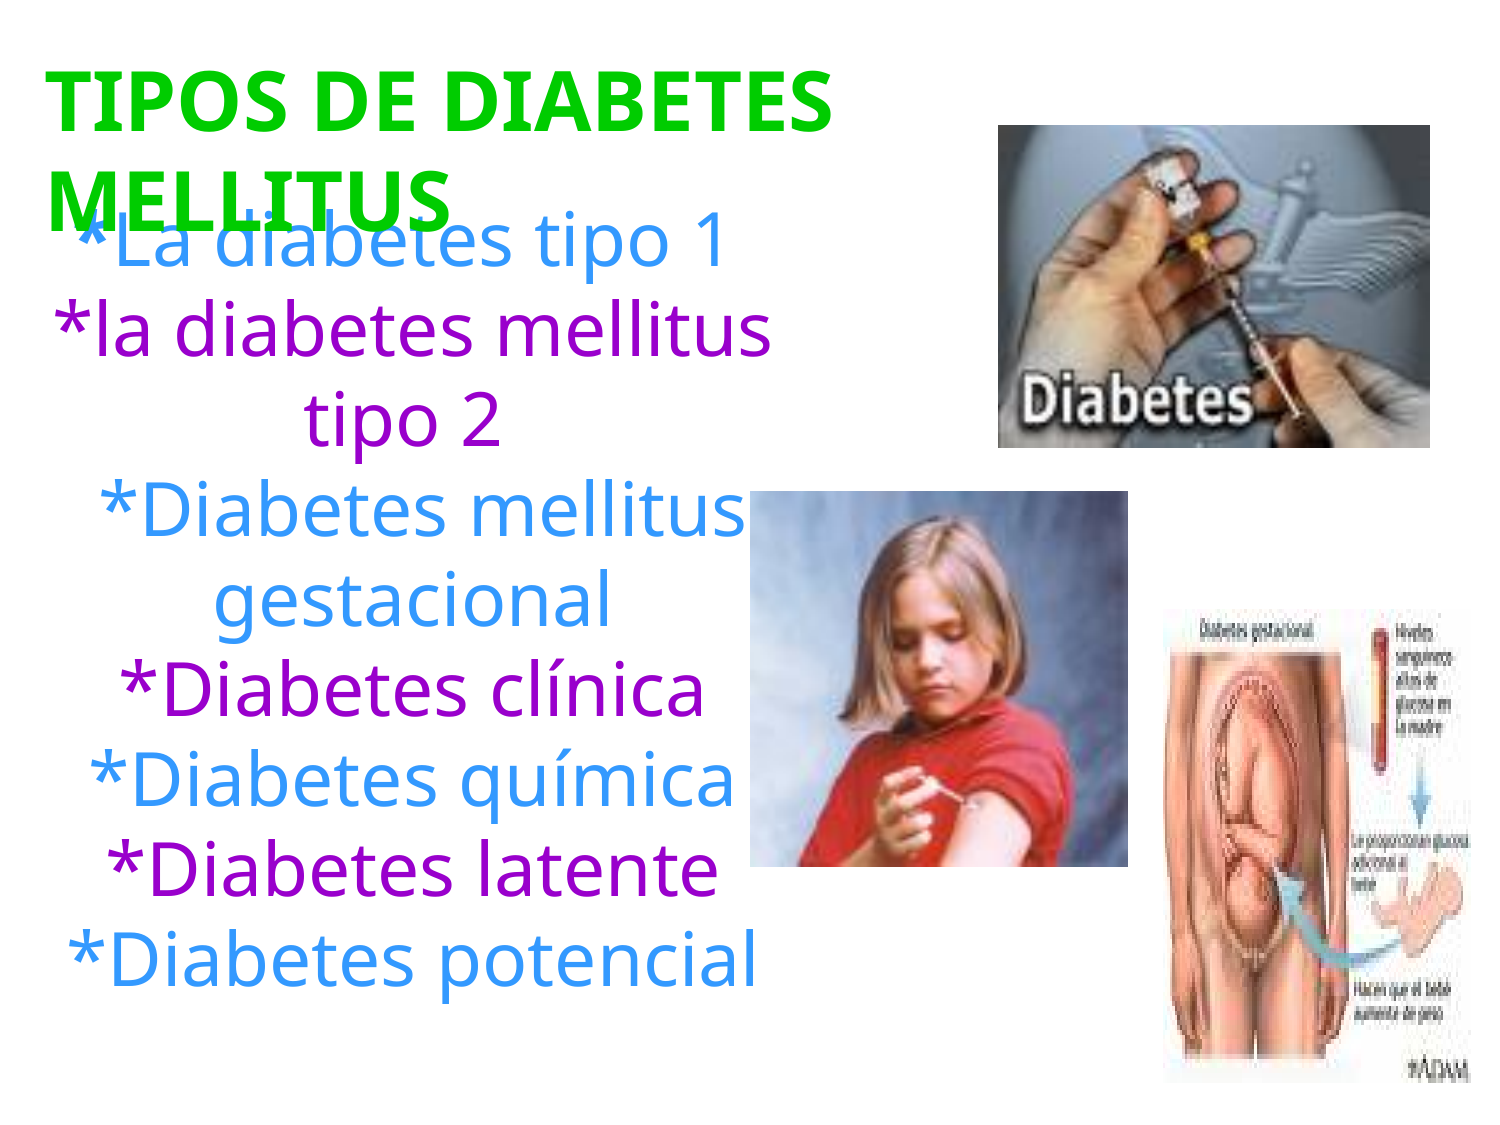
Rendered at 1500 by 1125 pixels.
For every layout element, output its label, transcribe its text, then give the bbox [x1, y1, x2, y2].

text_box TIPOS DE DIABETES MELLITUS [29, 40, 998, 356]
picture [1163, 609, 1471, 1083]
title *La diabetes tipo 1 *la diabetes mellitus tipo 2 *Diabetes mellitus gestacional *Diabetes clínica *Diabetes química *Diabetes latente *Diabetes potencial [0, 172, 868, 1021]
picture [998, 125, 1430, 448]
picture [750, 491, 1128, 867]
